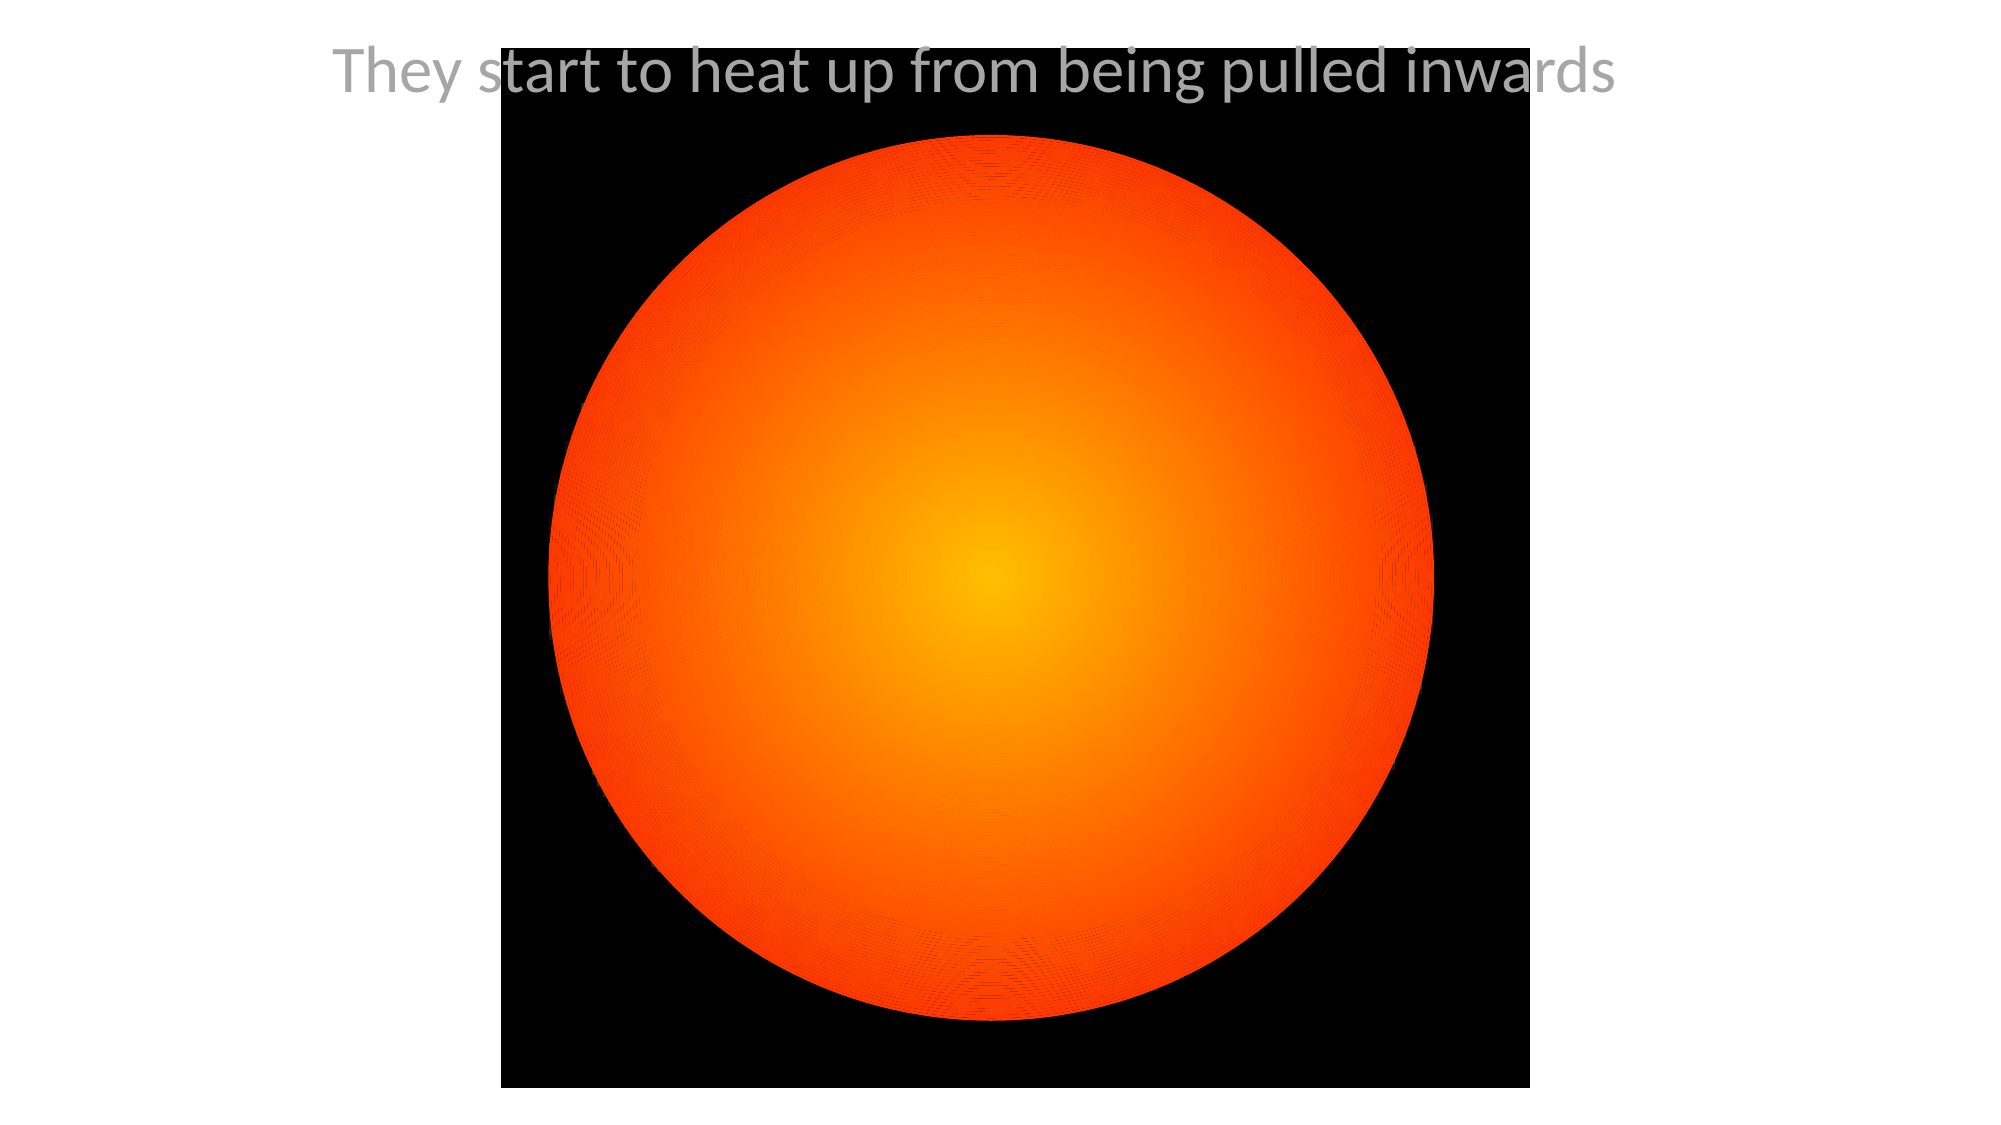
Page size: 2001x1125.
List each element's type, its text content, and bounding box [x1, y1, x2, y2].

text_box They start to heat up from being pulled inwards [186, 18, 1763, 115]
picture [501, 115, 1530, 1088]
text_box [548, 134, 1435, 1021]
